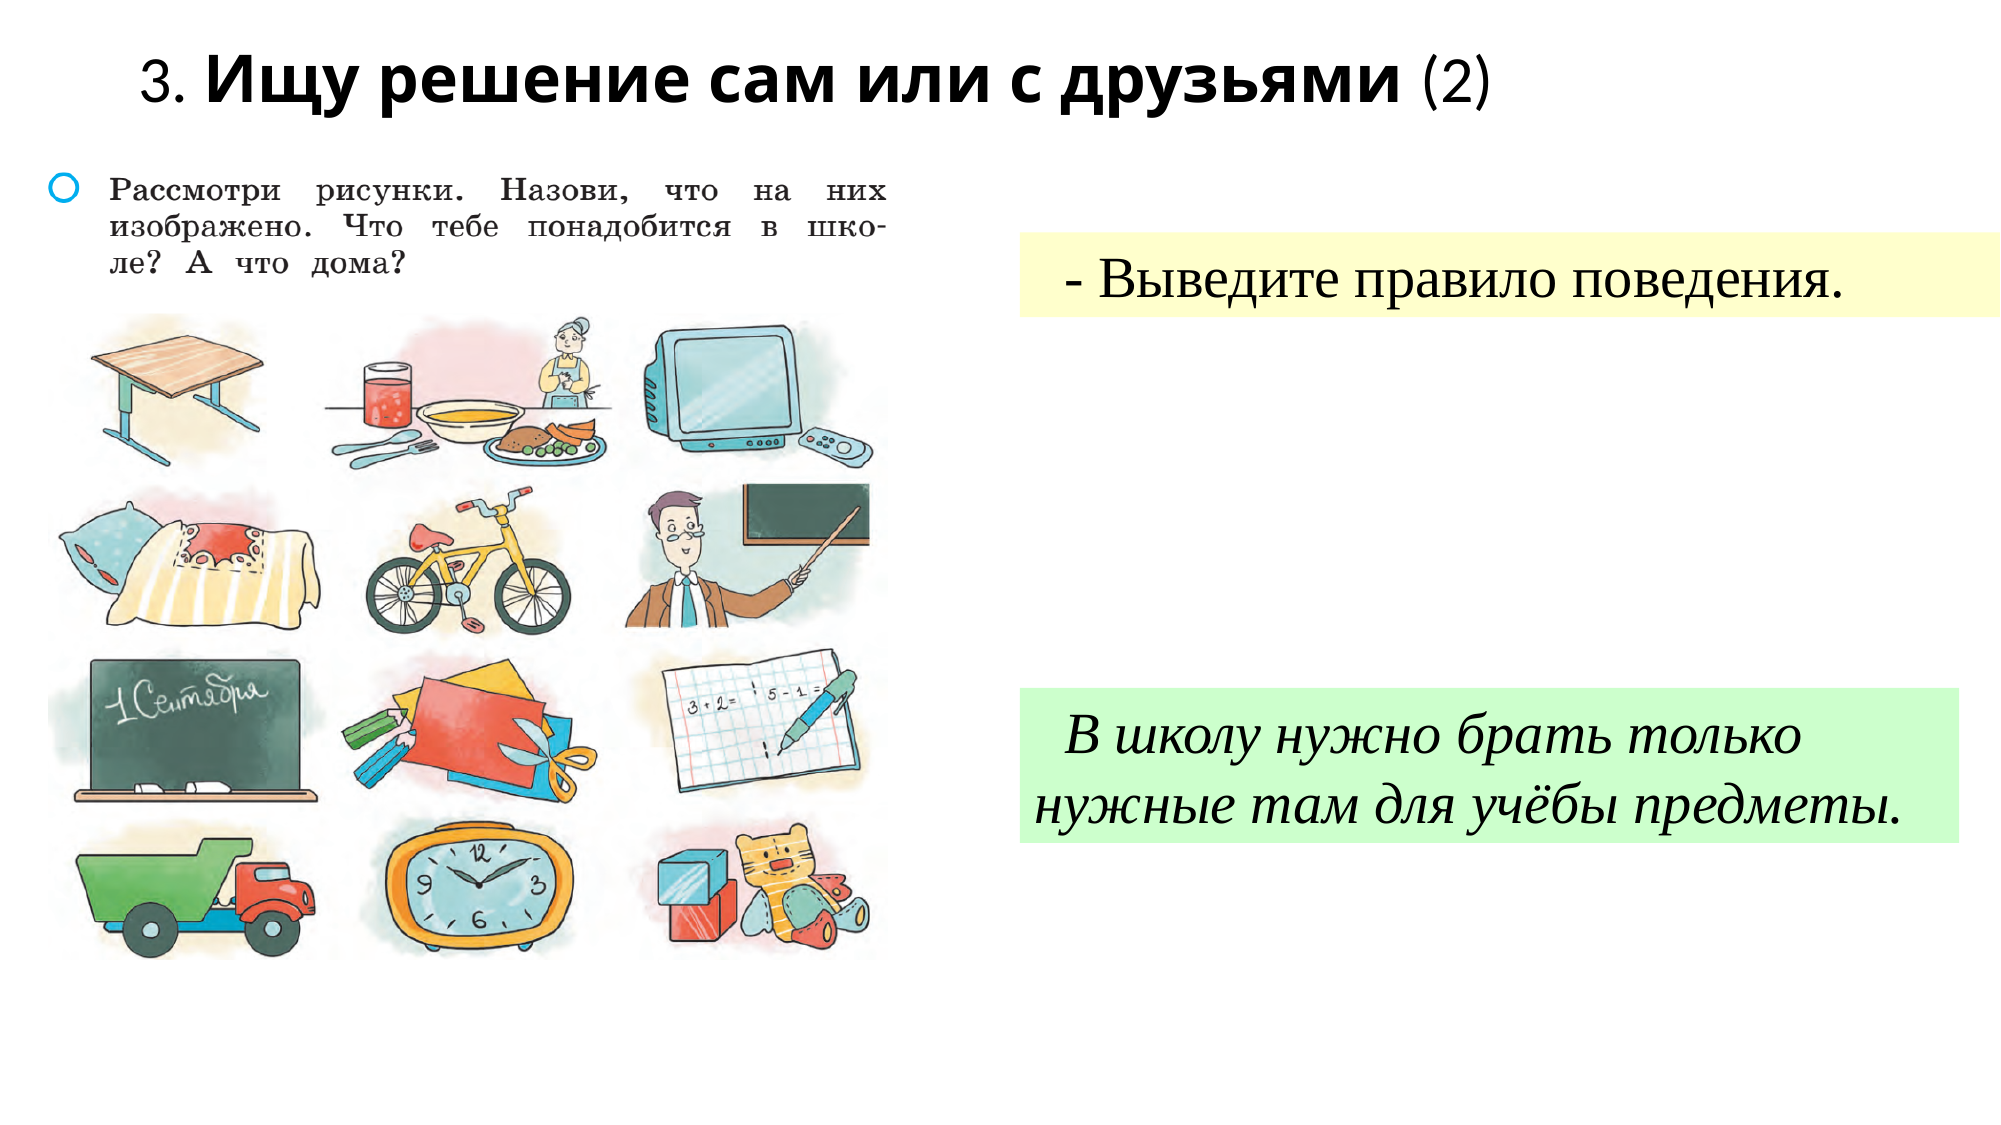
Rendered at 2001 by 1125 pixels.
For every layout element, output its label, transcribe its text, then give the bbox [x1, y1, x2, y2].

text_box - Выведите правило поведения. [1019, 232, 2000, 318]
picture [40, 165, 909, 960]
title 3. Ищу решение сам или с друзьями (2) [123, 38, 1849, 125]
text_box В школу нужно брать только нужные там для учёбы предметы. [1019, 687, 1960, 843]
